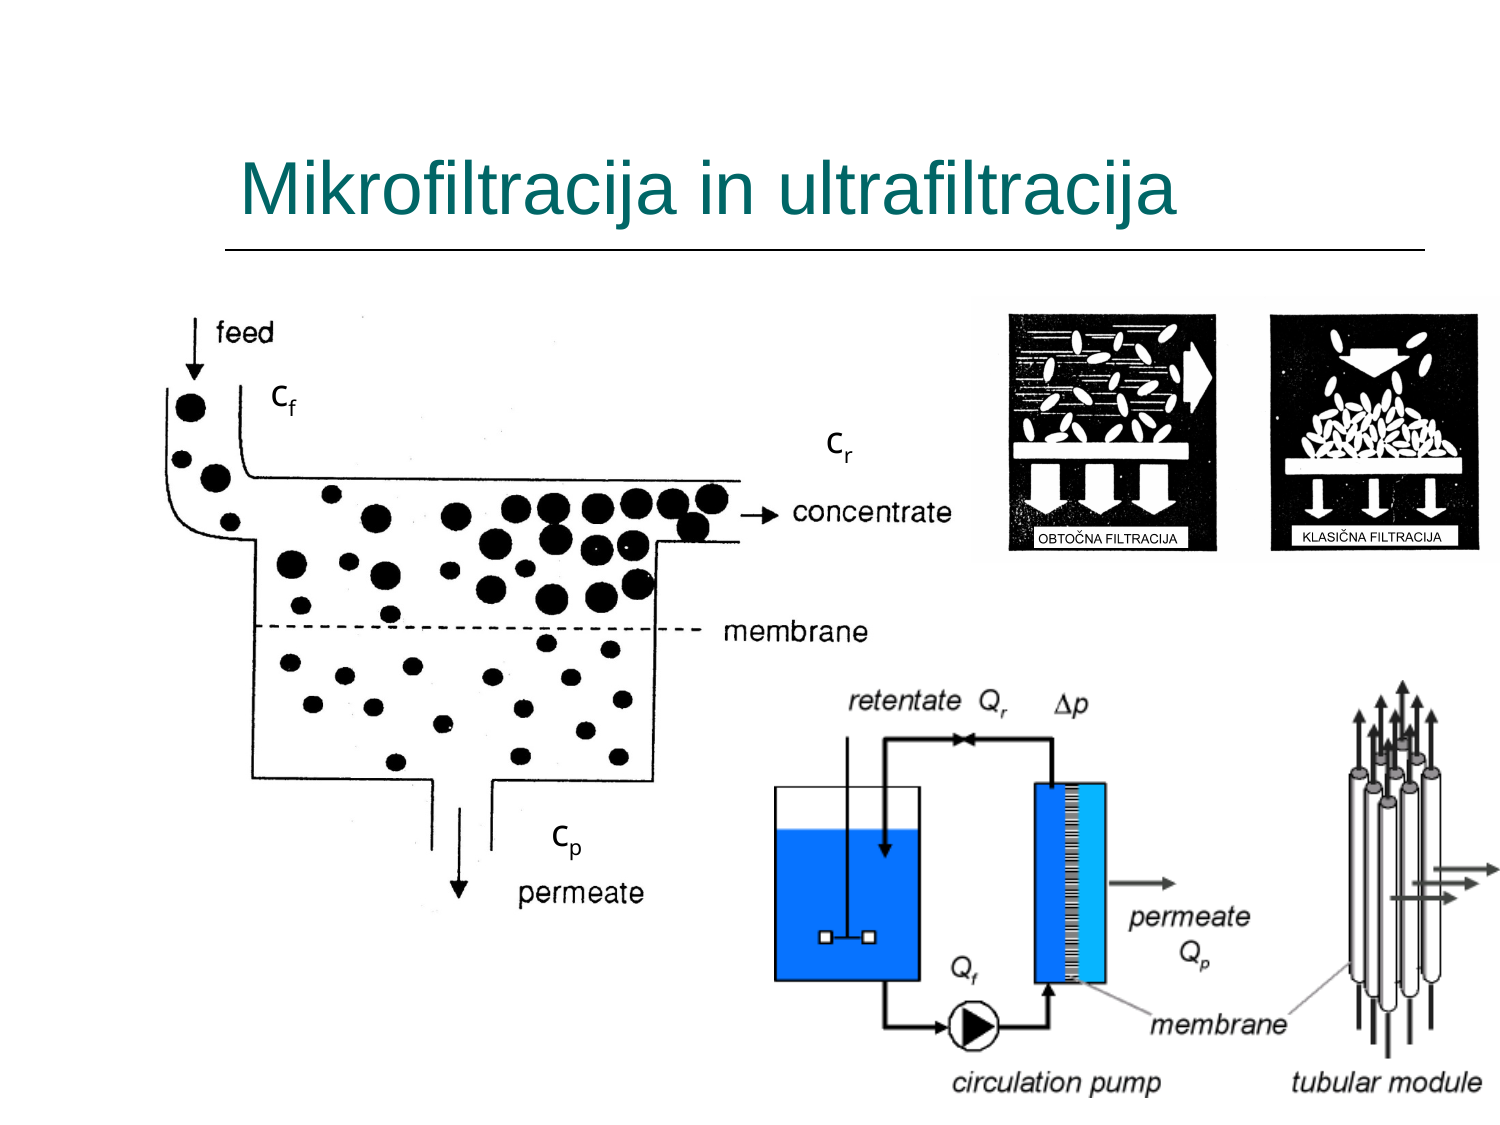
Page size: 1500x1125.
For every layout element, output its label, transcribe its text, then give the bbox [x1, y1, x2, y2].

title Mikrofiltracija in ultrafiltracija [224, 49, 1425, 237]
picture [147, 314, 1500, 1098]
picture [971, 296, 1500, 563]
text_box cf [255, 361, 311, 429]
text_box cr [810, 408, 868, 476]
text_box cp [536, 801, 598, 868]
